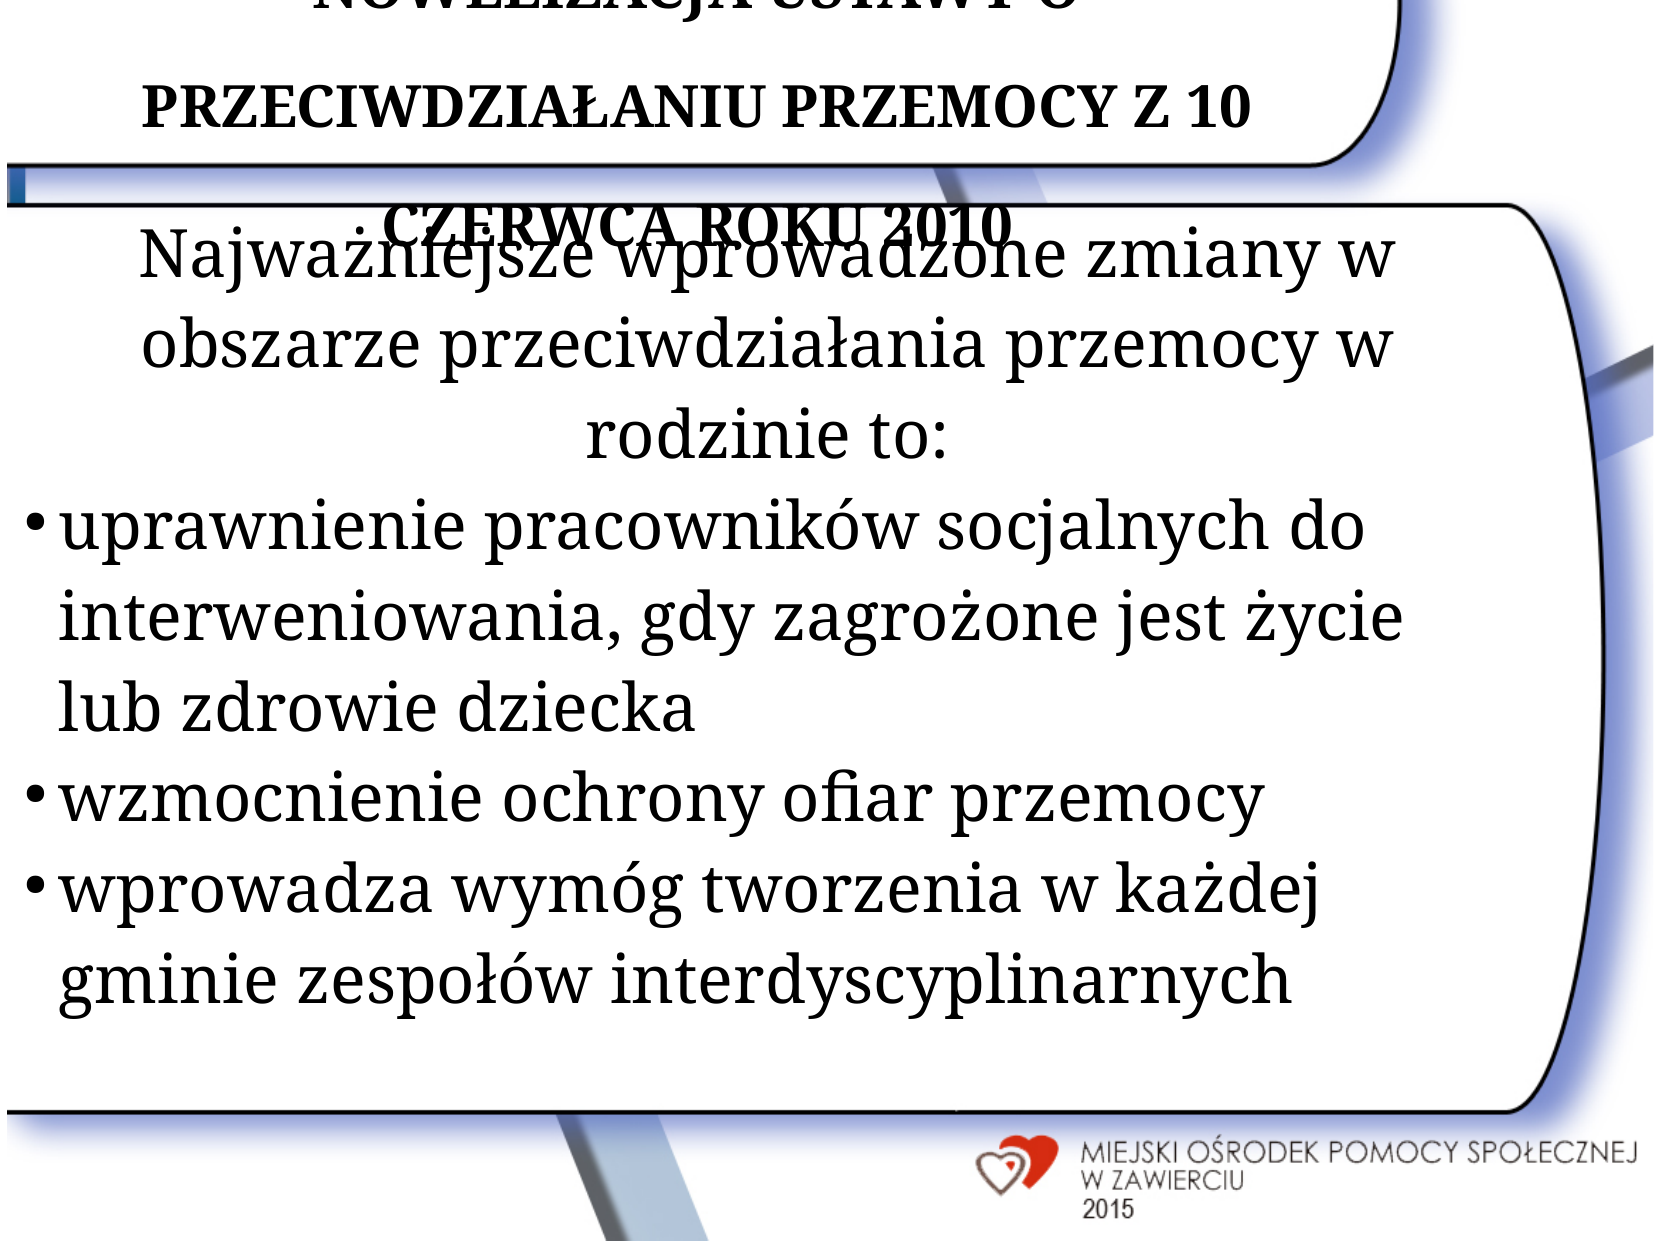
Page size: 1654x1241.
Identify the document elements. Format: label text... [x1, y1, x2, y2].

title NOWELIZACJA USTAWY O PRZECIWDZIAŁANIU PRZEMOCY Z 10 CZERWCA ROKU 2010 [0, 0, 1371, 175]
subtitle Najważniejsze wprowadzone zmiany w obszarze przeciwdziałania przemocy w rodzinie to: uprawnienie pracowników socjalnych do interweniowania, gdy zagrożone jest życie lub zdrowie dziecka wzmocnienie ochrony ofiar przemocy wprowadza wymóg tworzenia w każdej gminie zespołów interdyscyplinarnych [23, 220, 1512, 1099]
picture [7, 0, 1654, 1241]
